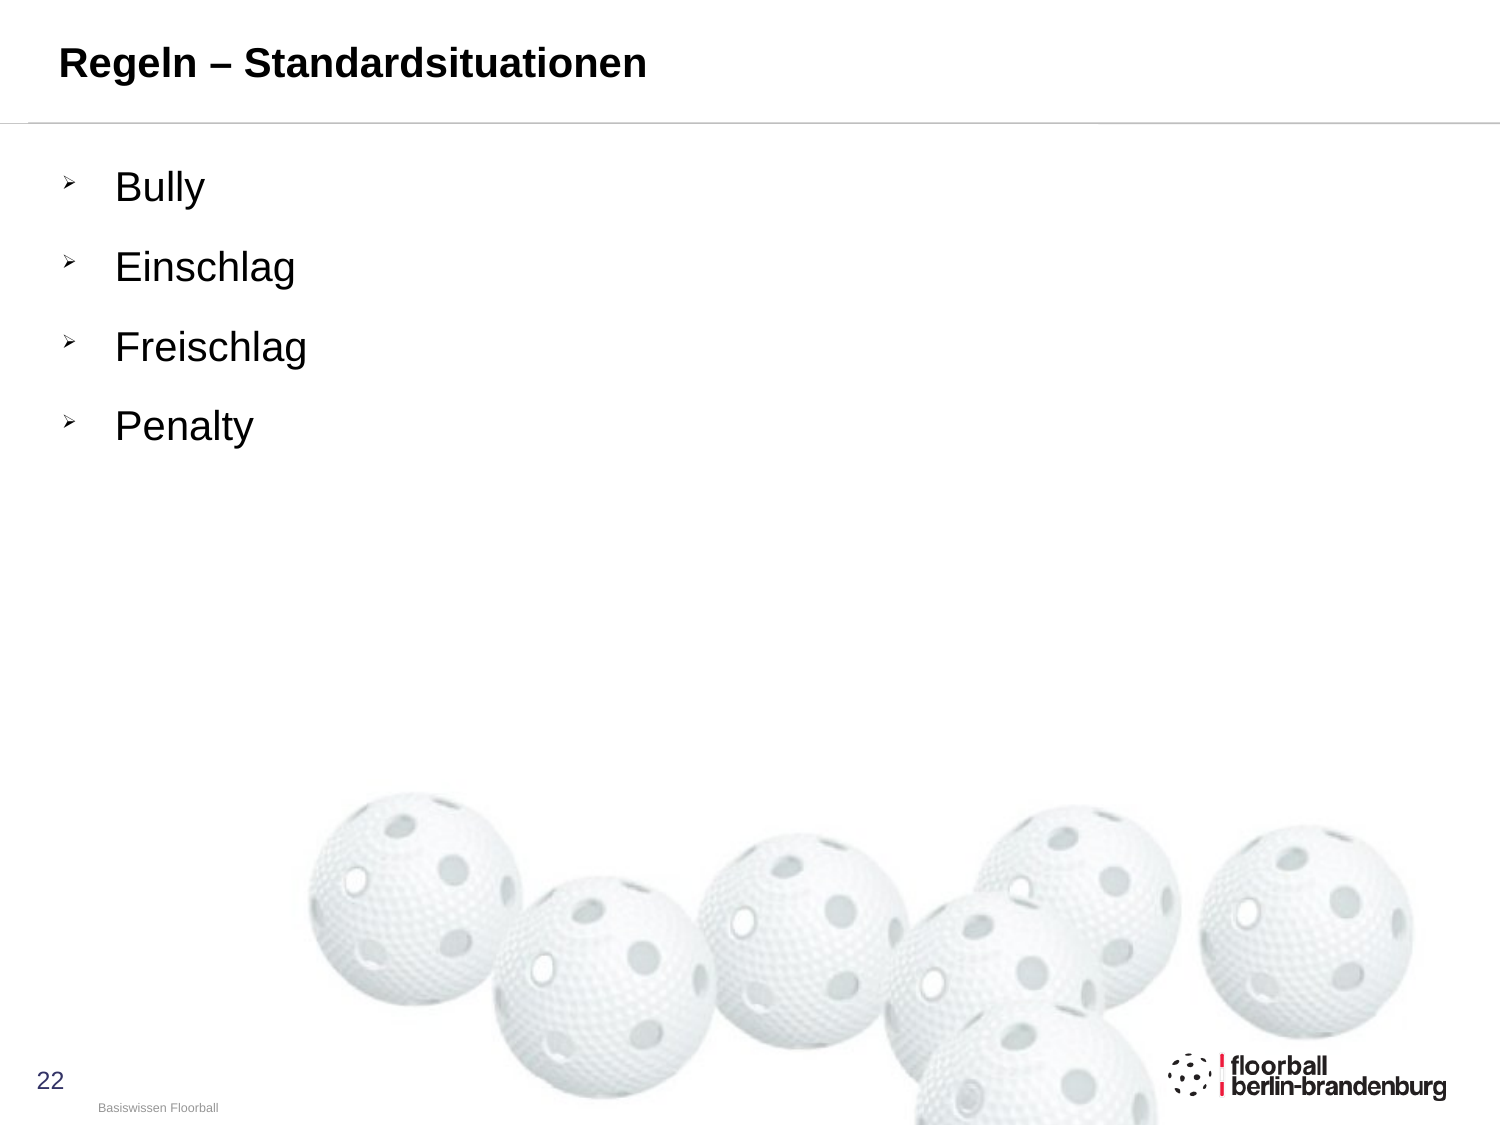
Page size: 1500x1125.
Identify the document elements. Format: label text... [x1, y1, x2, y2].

text_box Bully Einschlag Freischlag Penalty [29, 152, 1466, 1013]
picture [242, 355, 1483, 1125]
text_box Regeln – Standardsituationen [43, 28, 1466, 94]
